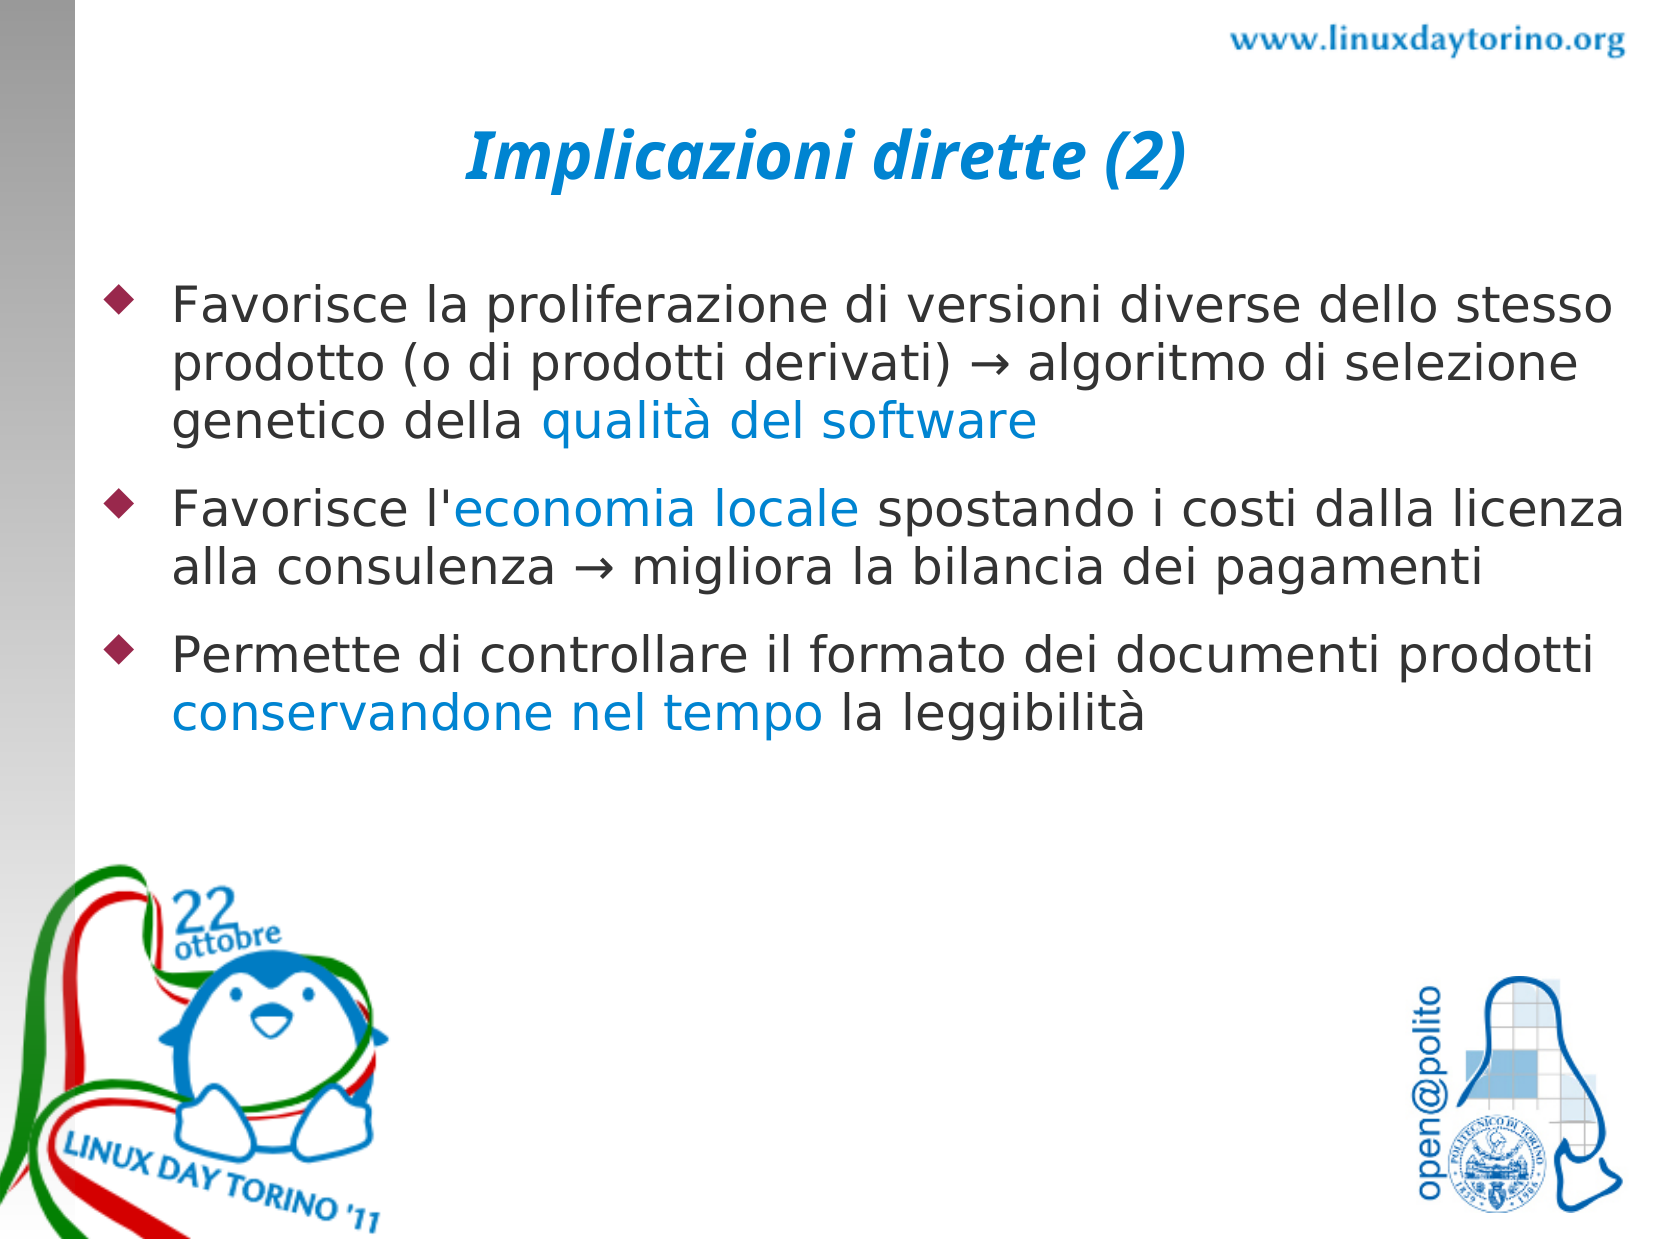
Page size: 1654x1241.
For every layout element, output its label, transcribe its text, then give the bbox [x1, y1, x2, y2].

list Favorisce la proliferazione di versioni diverse dello stesso prodotto (o di prodotti derivati) → algoritmo di selezione genetico della qualità del software Favorisce l'economia locale spostando i costi dalla licenza alla consulenza → migliora la bilancia dei pagamenti Permette di controllare il formato dei documenti prodotti conservandone nel tempo la leggibilità [88, 275, 1636, 877]
title Implicazioni dirette (2) [121, 49, 1534, 257]
picture [0, 0, 1654, 1241]
